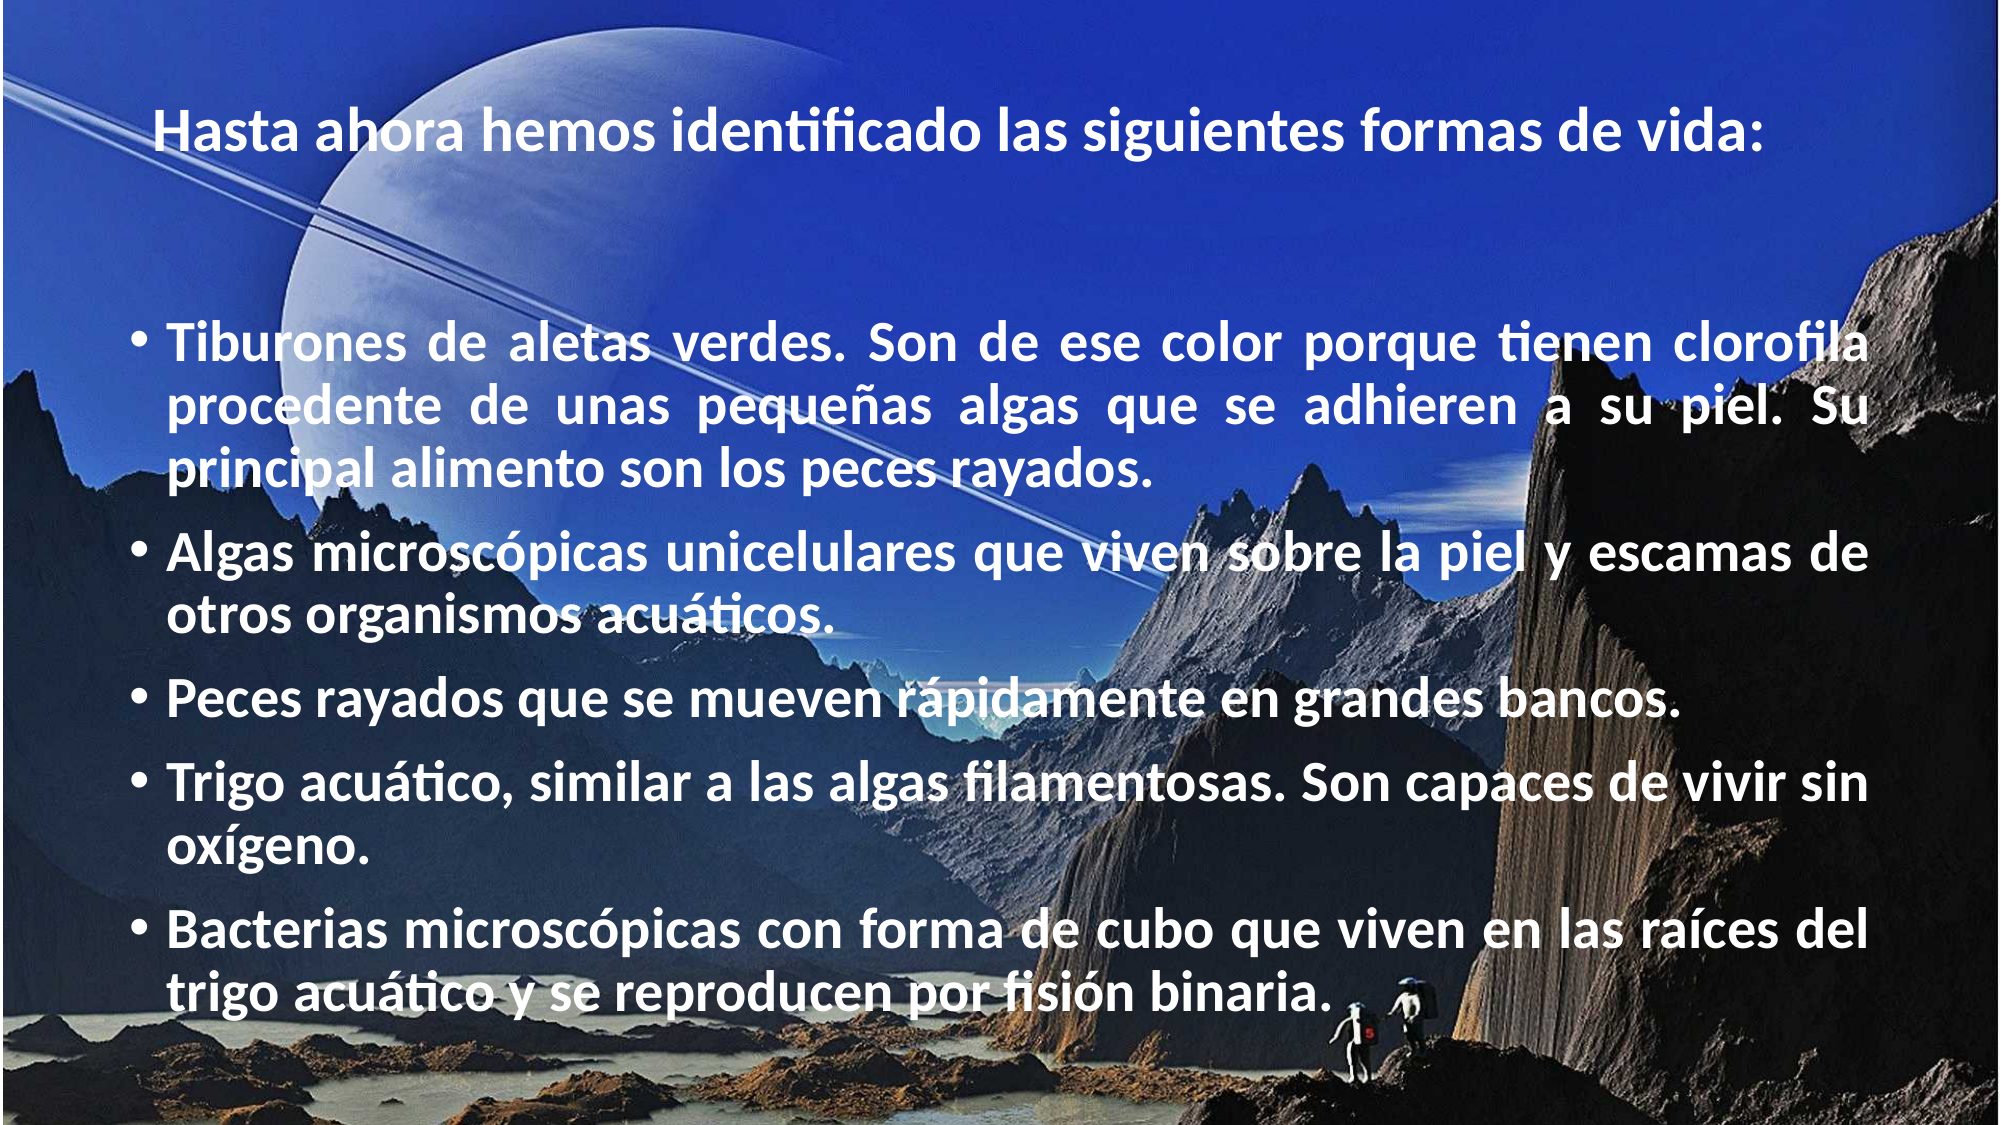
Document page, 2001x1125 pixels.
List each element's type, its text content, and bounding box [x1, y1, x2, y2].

list Tiburones de aletas verdes. Son de ese color porque tienen clorofila procedente de unas pequeñas algas que se adhieren a su piel. Su principal alimento son los peces rayados. Algas microscópicas unicelulares que viven sobre la piel y escamas de otros organismos acuáticos. Peces rayados que se mueven rápidamente en grandes bancos. Trigo acuático, similar a las algas filamentosas. Son capaces de vivir sin oxígeno. Bacterias microscópicas con forma de cubo que viven en las raíces del trigo acuático y se reproducen por fisión binaria. [114, 303, 1886, 1018]
picture [3, 0, 2000, 1125]
title Hasta ahora hemos identificado las siguientes formas de vida: [137, 59, 1863, 278]
